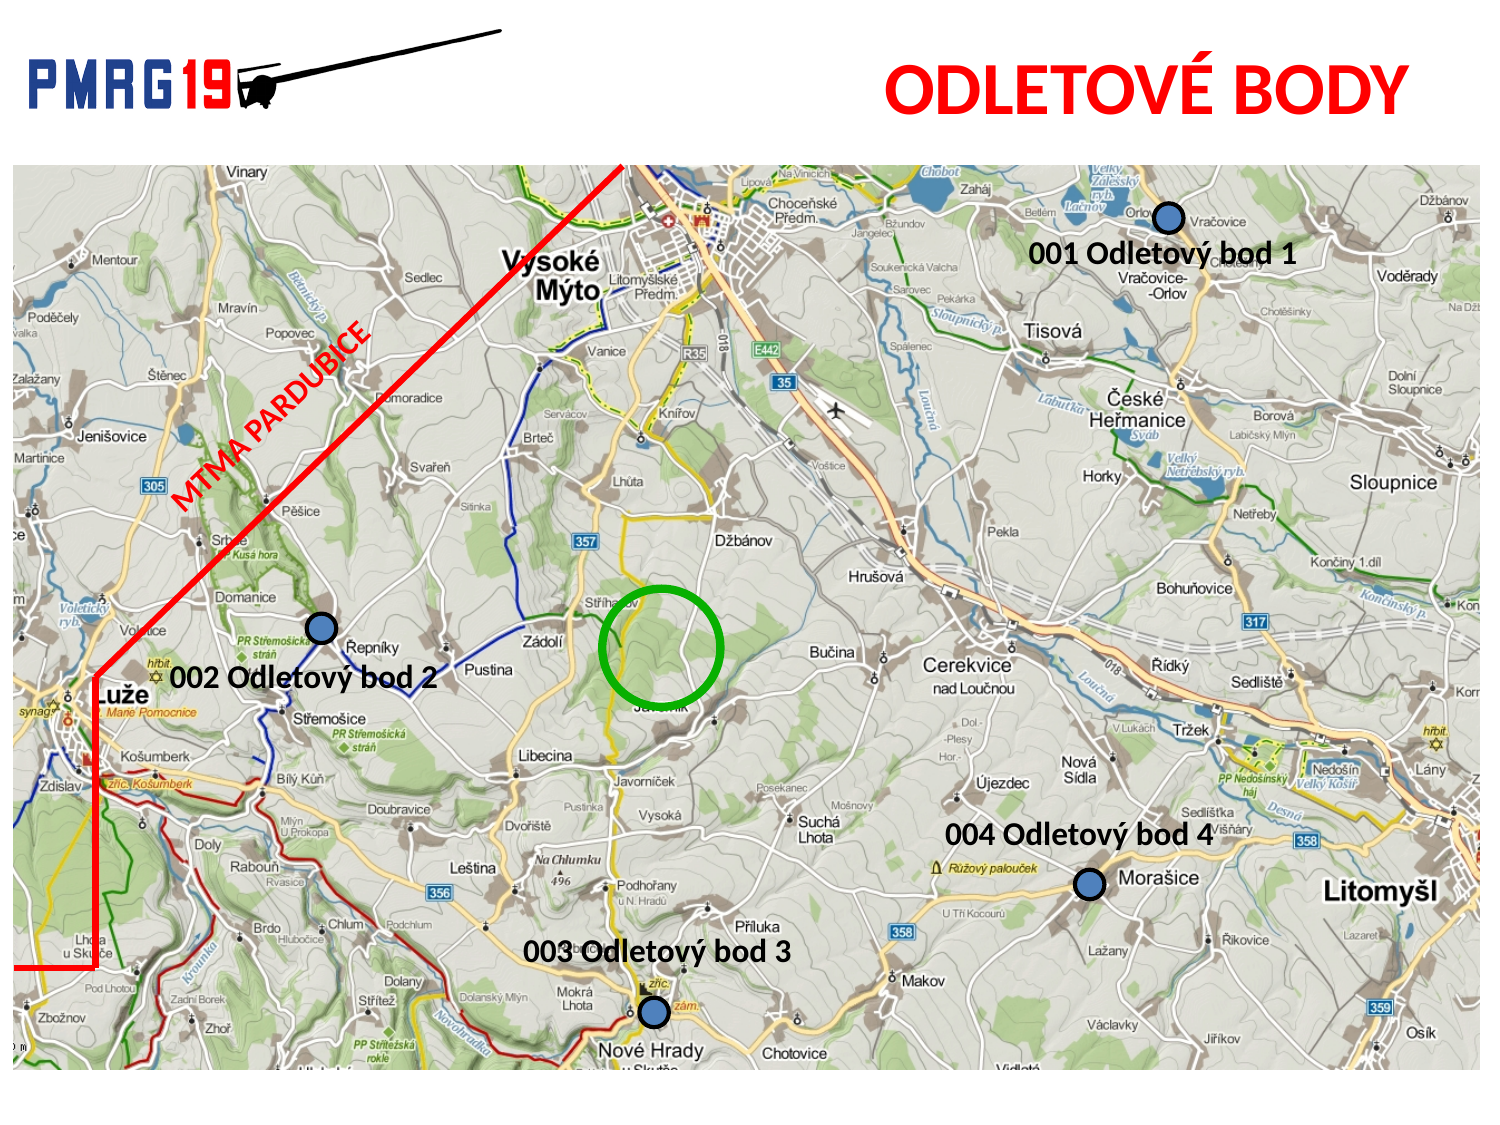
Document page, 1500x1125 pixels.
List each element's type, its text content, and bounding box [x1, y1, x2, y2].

picture [29, 29, 502, 109]
text_box 002 Odletový bod 2 [146, 647, 462, 704]
text_box 003 Odletový bod 3 [500, 921, 816, 978]
text_box MTMA PARDUBICE [144, 271, 419, 536]
text_box [639, 997, 669, 1028]
title ODLETOVÉ BODY [74, 21, 1425, 149]
text_box 004 Odletový bod 4 [922, 805, 1238, 861]
text_box [1074, 869, 1105, 900]
text_box [306, 613, 337, 644]
picture [13, 165, 1480, 1070]
picture [13, 165, 618, 965]
text_box [1153, 203, 1184, 223]
text_box 001 Odletový bod 1 [1005, 223, 1321, 279]
